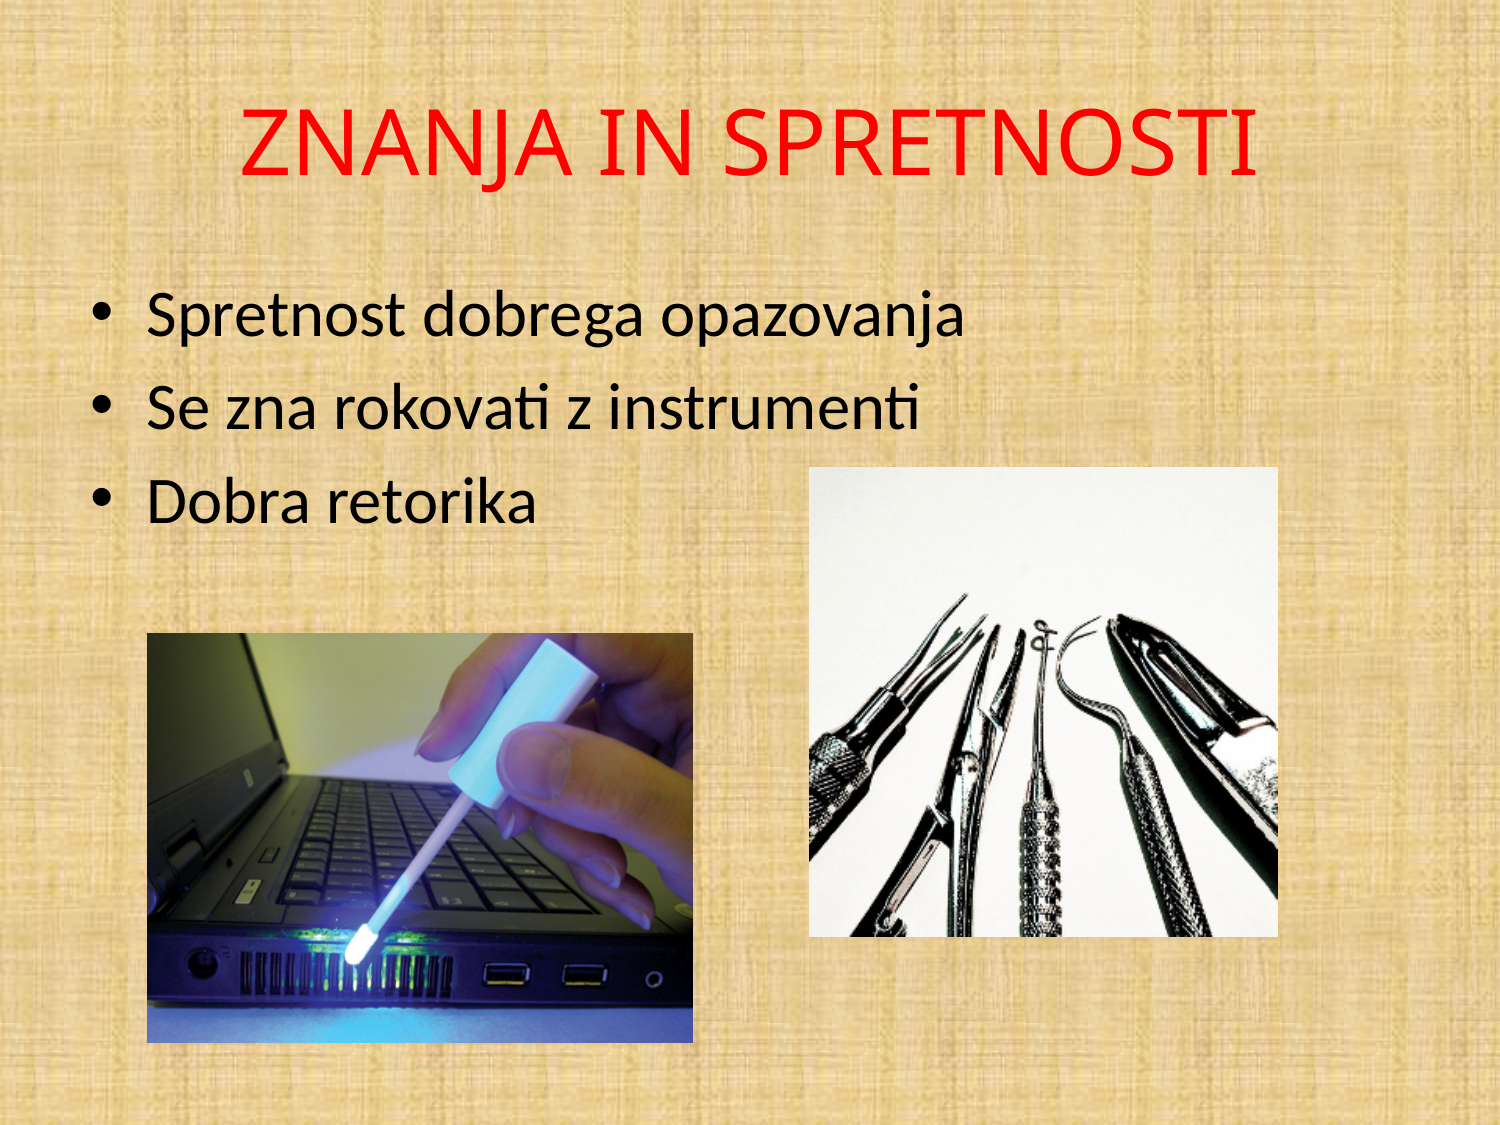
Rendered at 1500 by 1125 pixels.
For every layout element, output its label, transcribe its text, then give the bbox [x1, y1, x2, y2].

list Spretnost dobrega opazovanja Se zna rokovati z instrumenti Dobra retorika [75, 262, 1425, 1005]
title ZNANJA IN SPRETNOSTI [75, 45, 1425, 233]
picture [0, 0, 1500, 1125]
